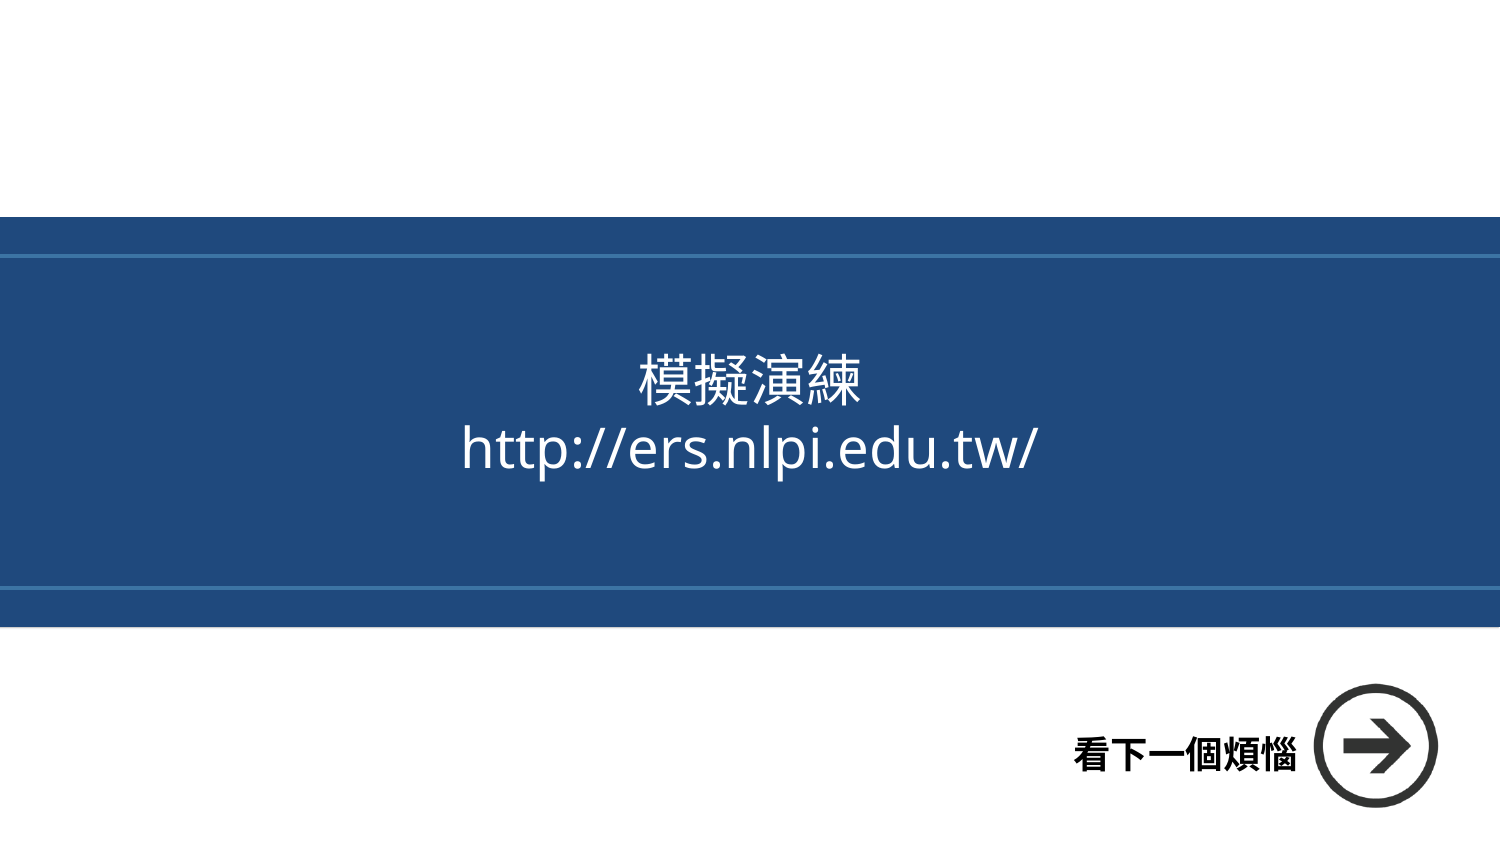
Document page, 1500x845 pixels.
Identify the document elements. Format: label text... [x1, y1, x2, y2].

text_box [0, 258, 1500, 586]
text_box 看下一個煩惱 [998, 723, 1373, 776]
text_box [0, 590, 1500, 627]
text_box [0, 217, 1500, 254]
text_box 模擬演練 http://ers.nlpi.edu.tw/ [438, 337, 1062, 489]
picture [1305, 670, 1451, 816]
